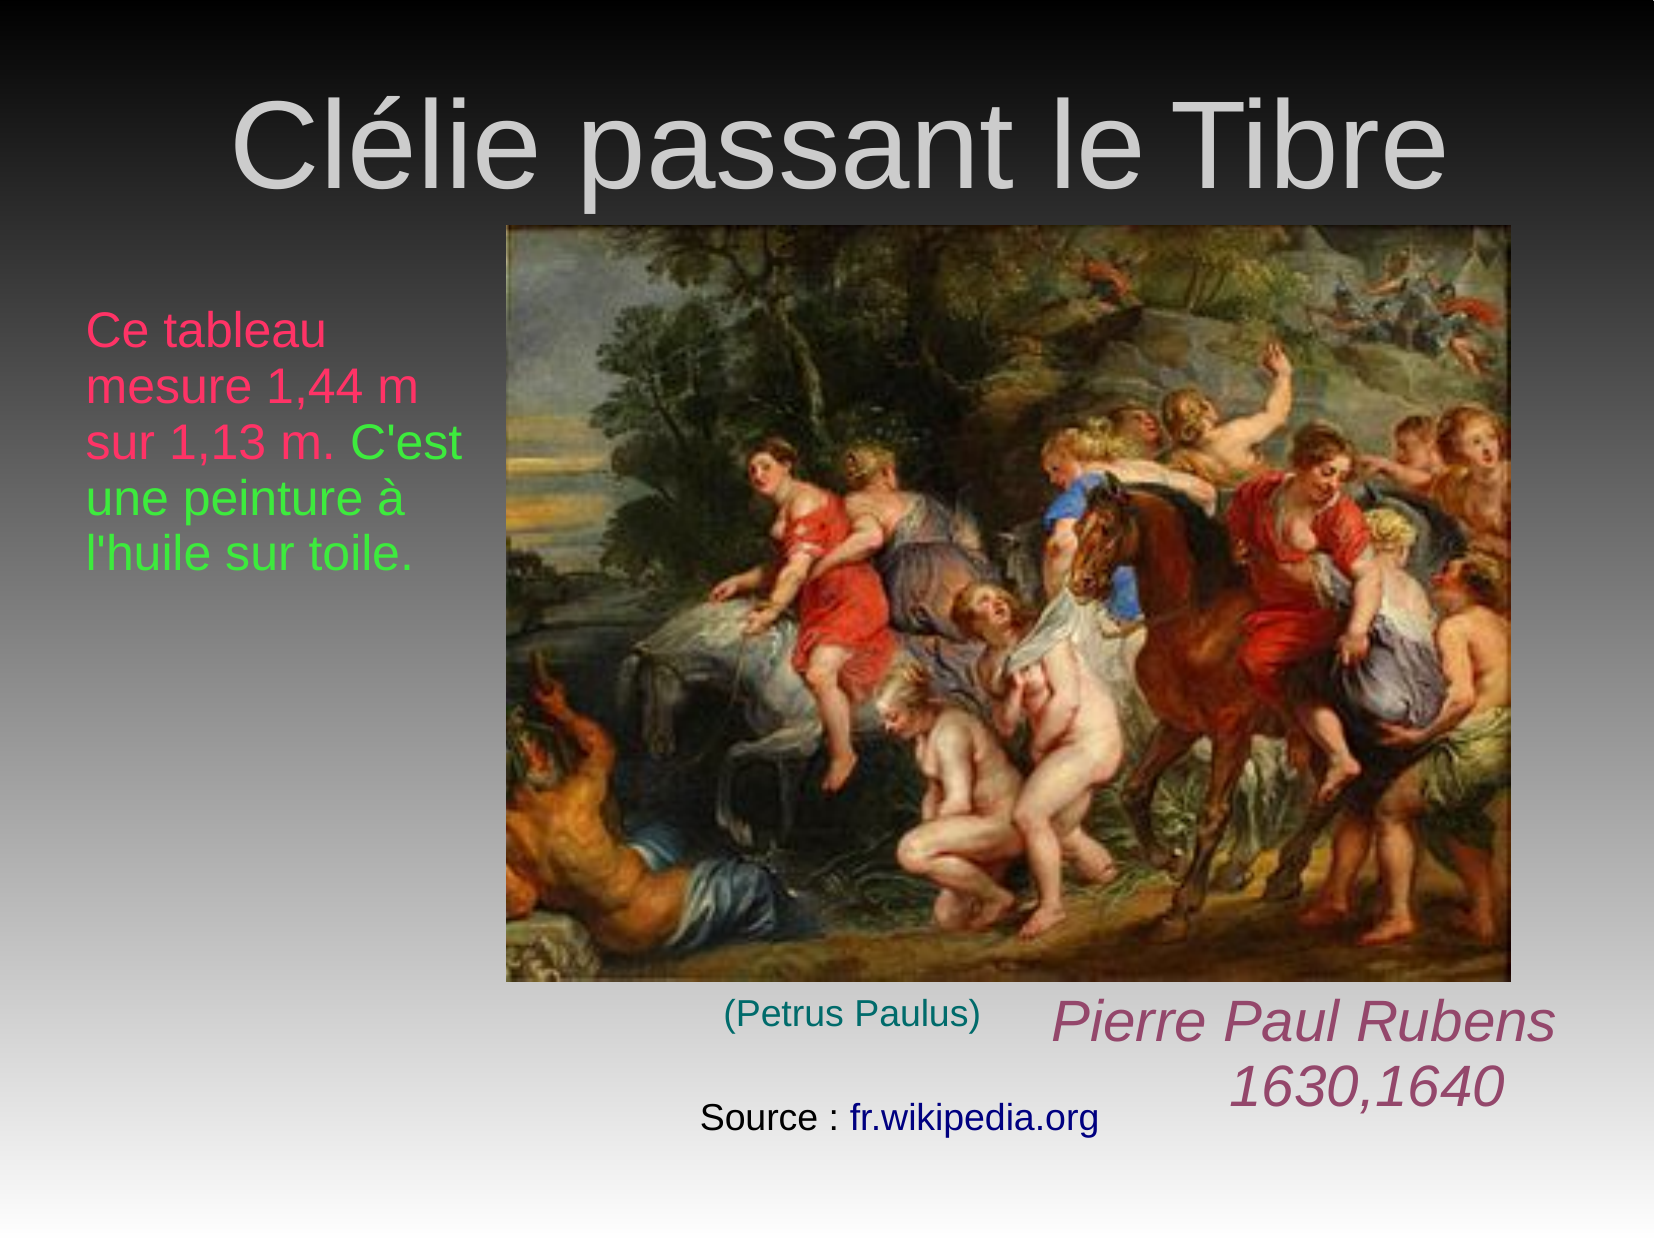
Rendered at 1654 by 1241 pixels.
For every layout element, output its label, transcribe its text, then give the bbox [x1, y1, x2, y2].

text_box (Petrus Paulus) [673, 984, 1282, 1111]
text_box Source : fr.wikipedia.org [685, 1088, 1217, 1146]
text_box Ce tableau mesure 1,44 m sur 1,13 m. C'est une peinture à l'huile sur toile. [35, 295, 497, 1058]
text_box Pierre Paul Rubens 1630,1640 [744, 981, 1583, 1241]
picture [506, 225, 1511, 982]
text_box Clélie passant le Tibre [75, 67, 1576, 223]
